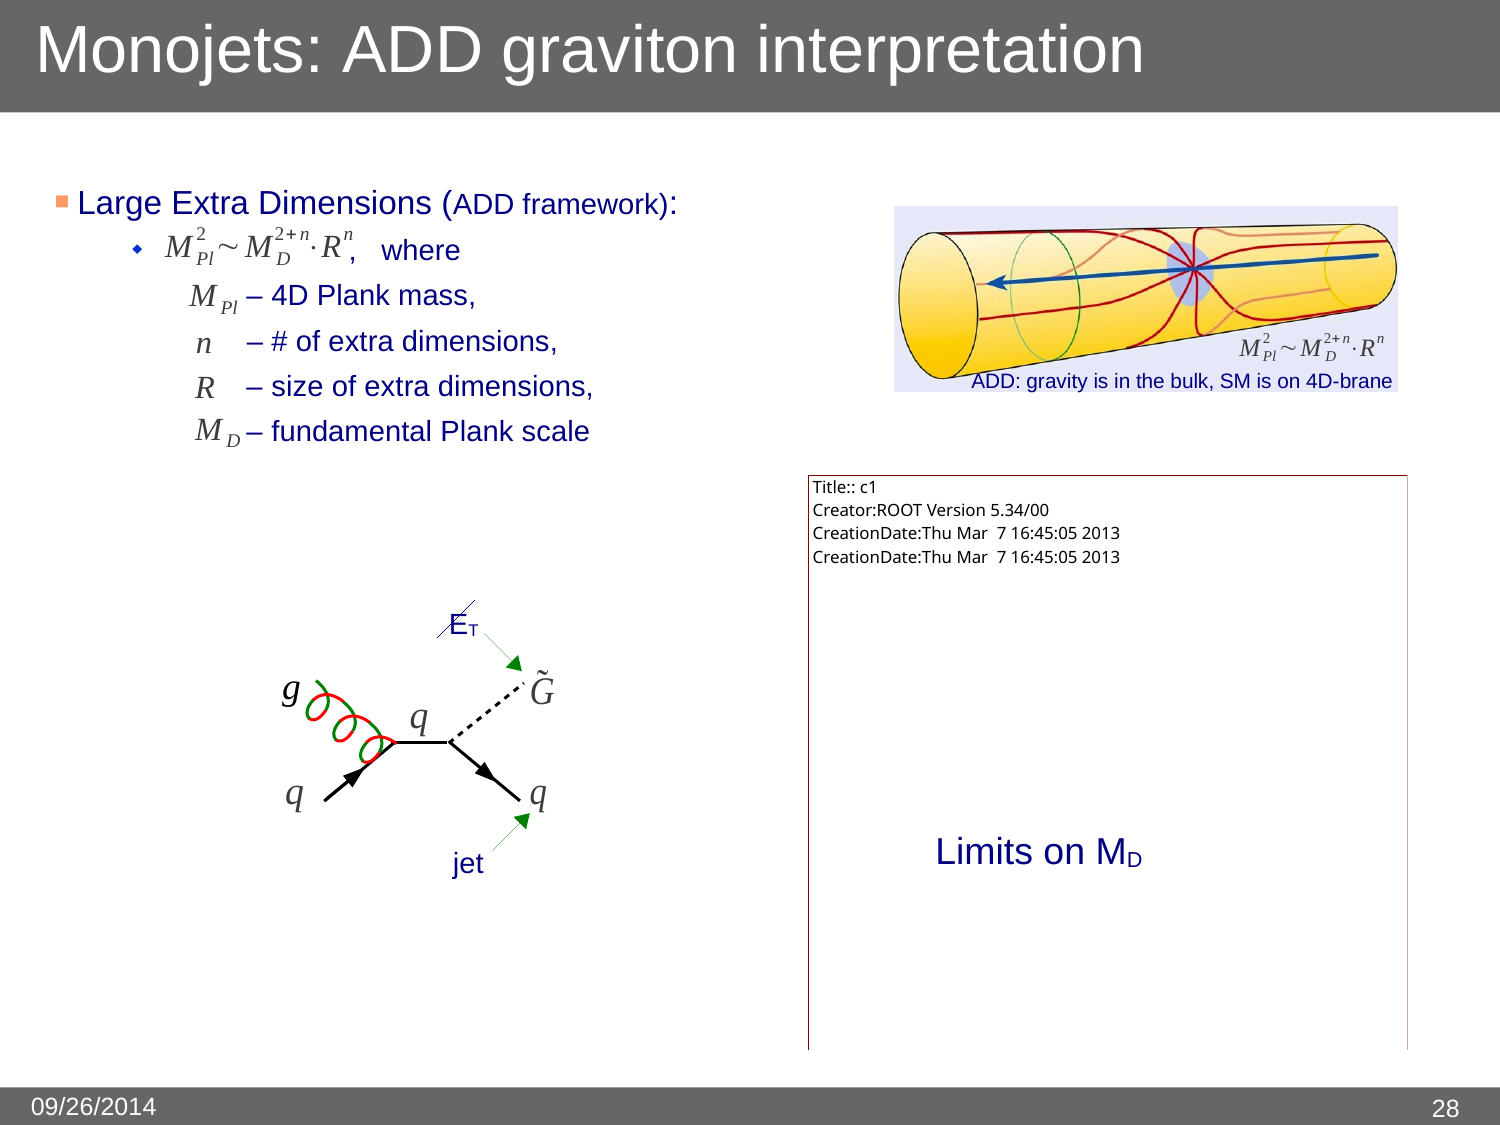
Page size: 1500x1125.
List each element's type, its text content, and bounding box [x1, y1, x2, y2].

chart [181, 276, 246, 318]
chart [1231, 329, 1390, 365]
text_box ET [448, 603, 511, 646]
title Monojets: ADD graviton interpretation [35, 0, 1351, 113]
chart [187, 410, 248, 452]
text_box Large Extra Dimensions (ADD framework): , where – 4D Plank mass, – # of extra dimensions, – size of extra dimensions, – fundamental Plank scale [57, 184, 1126, 448]
text_box g [267, 658, 307, 716]
text_box ADD: gravity is in the bulk, SM is on 4D-brane [971, 349, 1426, 413]
text_box Limits on MD [935, 824, 1175, 879]
chart [401, 693, 438, 738]
chart [522, 669, 563, 713]
chart [277, 770, 314, 814]
picture [807, 473, 1408, 1051]
chart [522, 770, 556, 814]
chart [187, 368, 222, 405]
chart [189, 323, 219, 360]
text_box jet [452, 847, 503, 881]
picture [894, 206, 1398, 392]
chart [157, 223, 359, 269]
